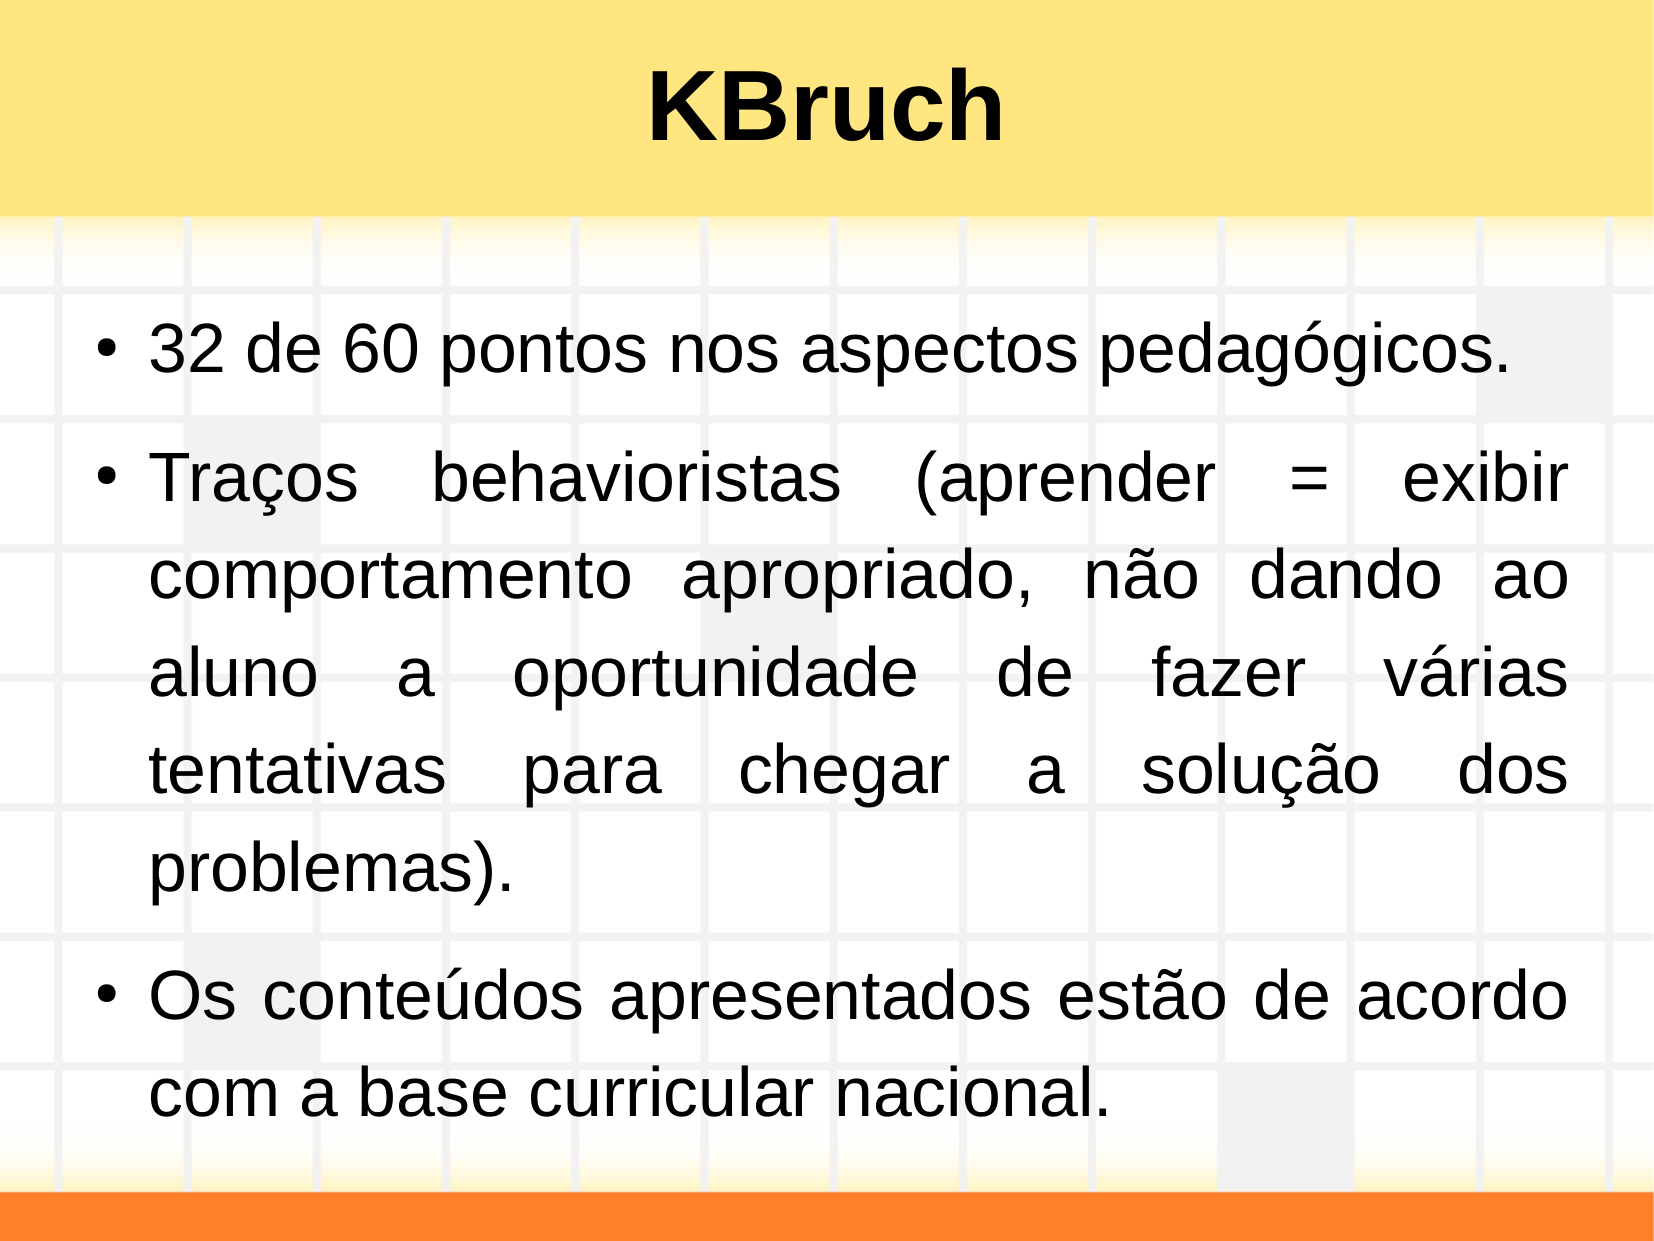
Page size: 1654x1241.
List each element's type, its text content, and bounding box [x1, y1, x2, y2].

picture [0, 0, 1654, 1241]
list 32 de 60 pontos nos aspectos pedagógicos. Traços behavioristas (aprender = exibir comportamento apropriado, não dando ao aluno a oportunidade de fazer várias tentativas para chegar a solução dos problemas). Os conteúdos apresentados estão de acordo com a base curricular nacional. [82, 290, 1571, 1146]
title KBruch [82, 49, 1571, 257]
